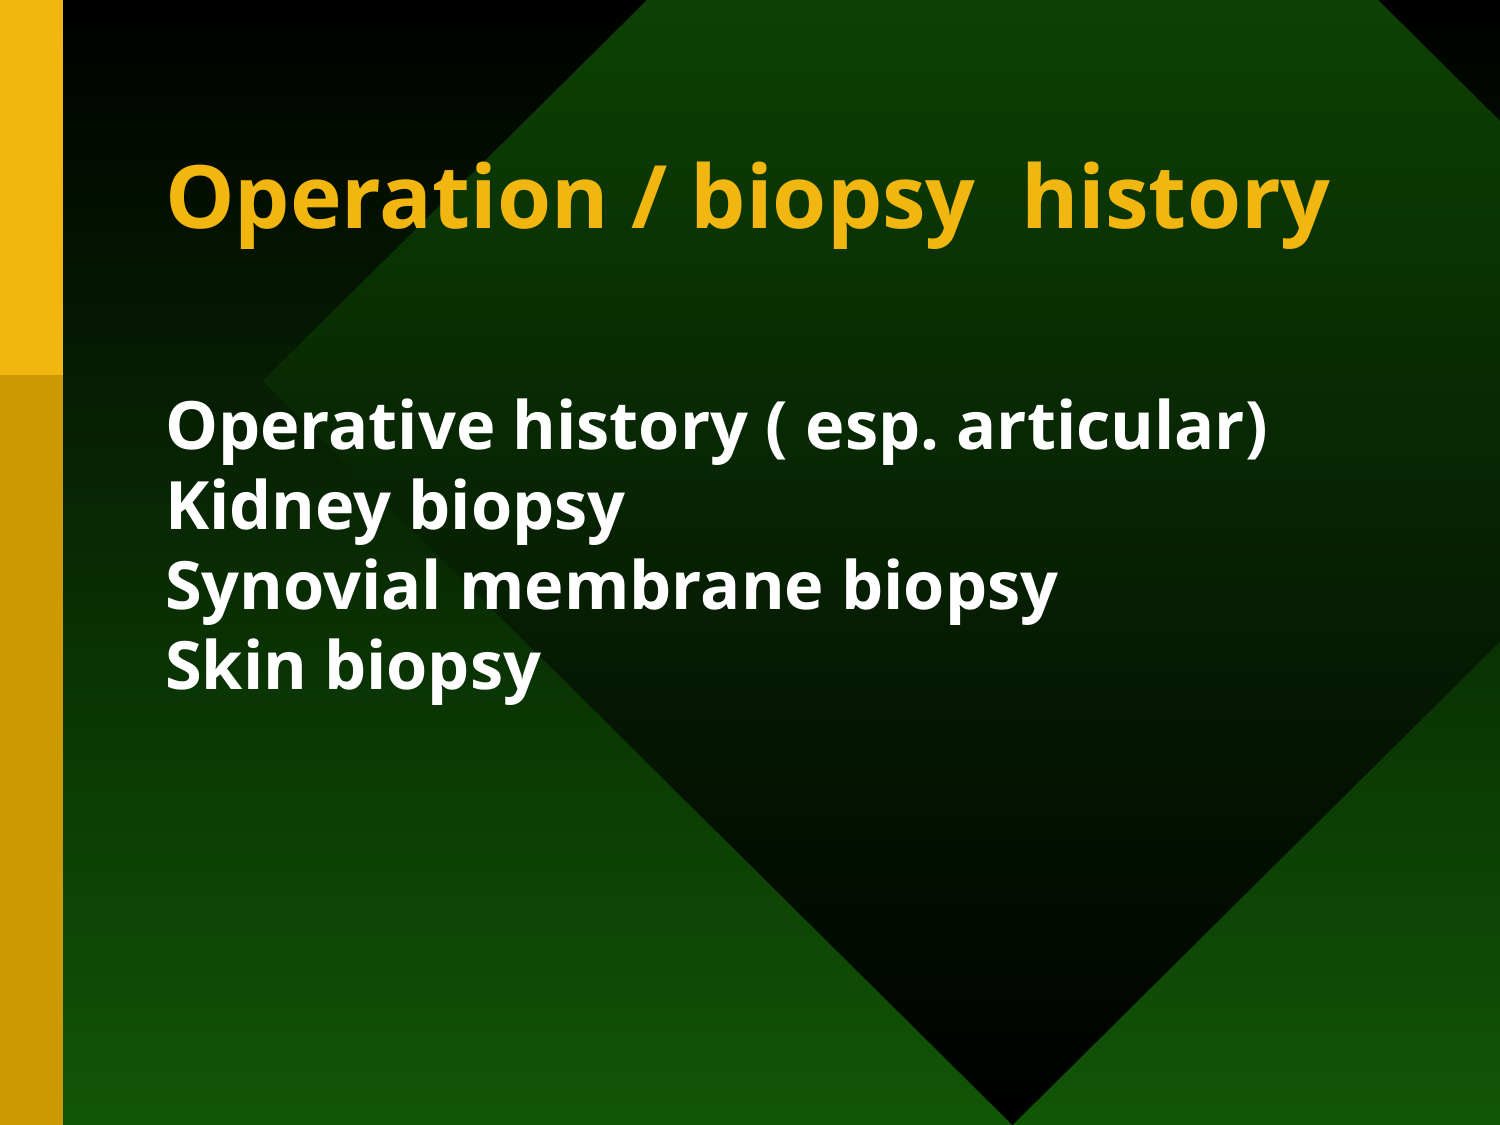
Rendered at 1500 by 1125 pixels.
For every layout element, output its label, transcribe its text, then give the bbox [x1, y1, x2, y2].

title Operation / biopsy history [150, 99, 1388, 288]
list Operative history ( esp. articular) Kidney biopsy Synovial membrane biopsy Skin biopsy [150, 375, 1388, 976]
